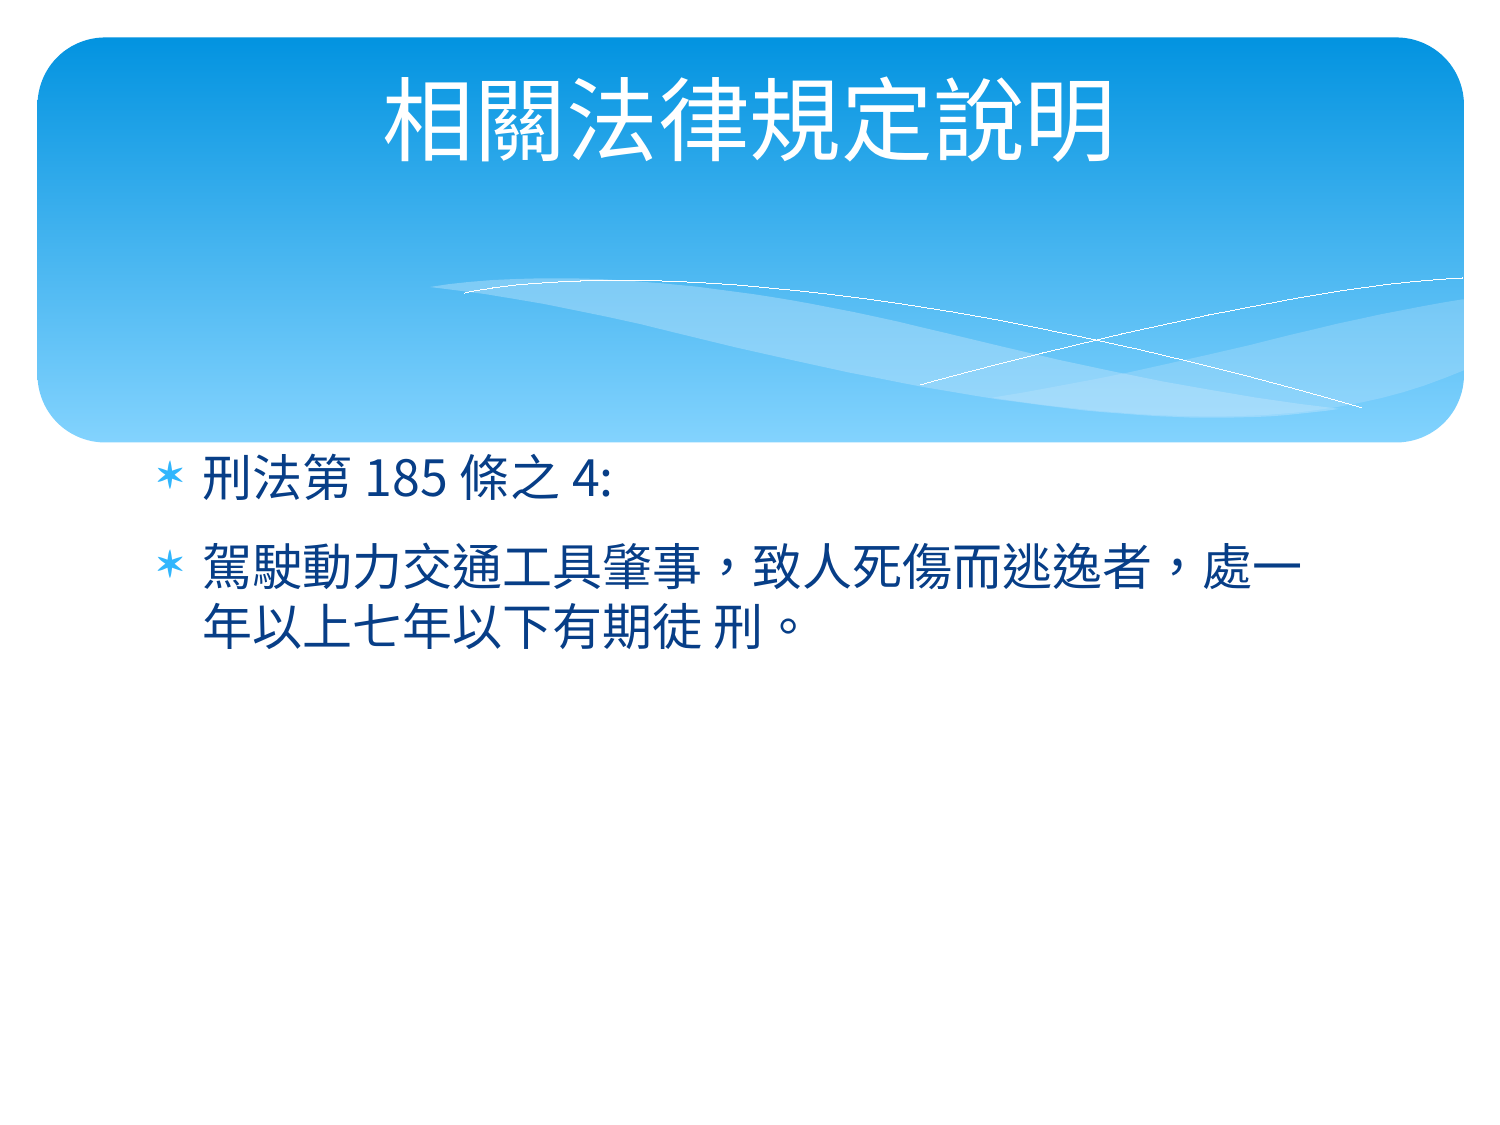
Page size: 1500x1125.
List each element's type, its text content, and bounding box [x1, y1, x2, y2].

list 刑法第185條之4: 駕駛動力交通工具肇事，致人死傷而逃逸者，處一年以上七年以下有期徒 刑。 [143, 438, 1359, 1005]
title 相關法律規定說明 [75, 55, 1425, 261]
